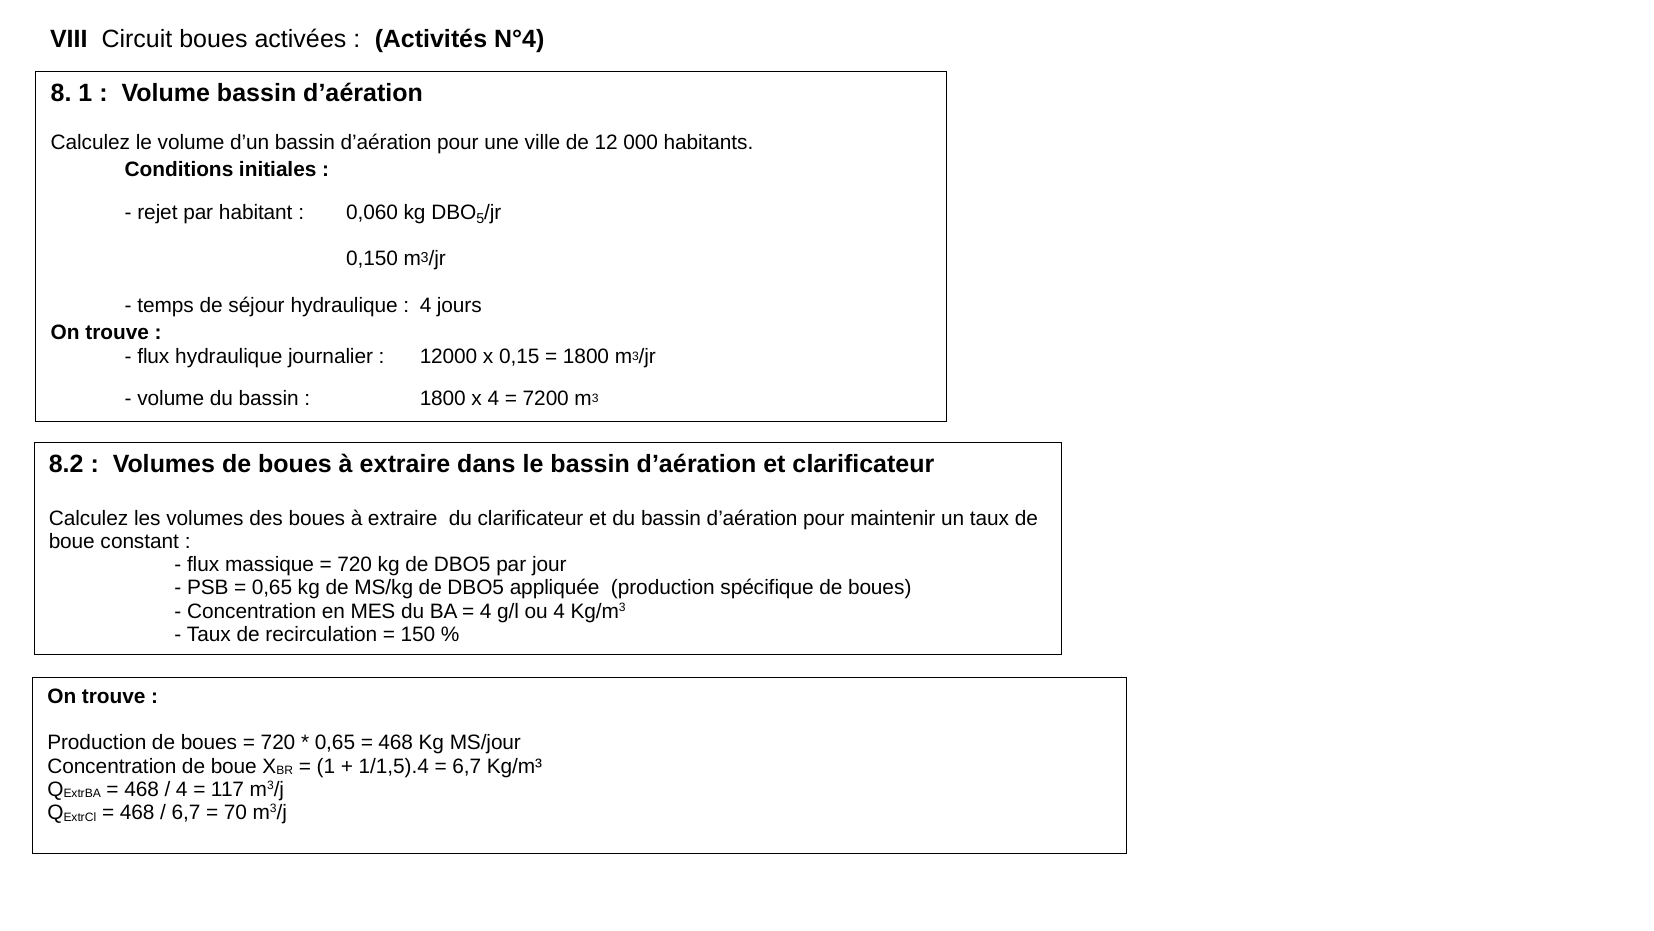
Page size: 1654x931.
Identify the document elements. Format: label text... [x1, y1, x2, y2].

text_box On trouve : Production de boues = 720 * 0,65 = 468 Kg MS/jour Concentration de boue XBR = (1 + 1/1,5).4 = 6,7 Kg/m³ QExtrBA = 468 / 4 = 117 m3/j QExtrCl = 468 / 6,7 = 70 m3/j [32, 677, 1127, 854]
text_box VIII Circuit boues activées : (Activités N°4) [35, 16, 1059, 60]
text_box 8.2 : Volumes de boues à extraire dans le bassin d’aération et clarificateur Calculez les volumes des boues à extraire du clarificateur et du bassin d’aération pour maintenir un taux de boue constant : - flux massique = 720 kg de DBO5 par jour - PSB = 0,65 kg de MS/kg de DBO5 appliquée (production spécifique de boues) - Concentration en MES du BA = 4 g/l ou 4 Kg/m3 - Taux de recirculation = 150 % [34, 442, 1062, 655]
text_box 8. 1 : Volume bassin d’aération Calculez le volume d’un bassin d’aération pour une ville de 12 000 habitants. Conditions initiales : - rejet par habitant : 0,060 kg DBO5/jr 0,150 m3/jr - temps de séjour hydraulique : 4 jours On trouve : - flux hydraulique journalier : 12000 x 0,15 = 1800 m3/jr - volume du bassin : 1800 x 4 = 7200 m3 [35, 71, 947, 422]
